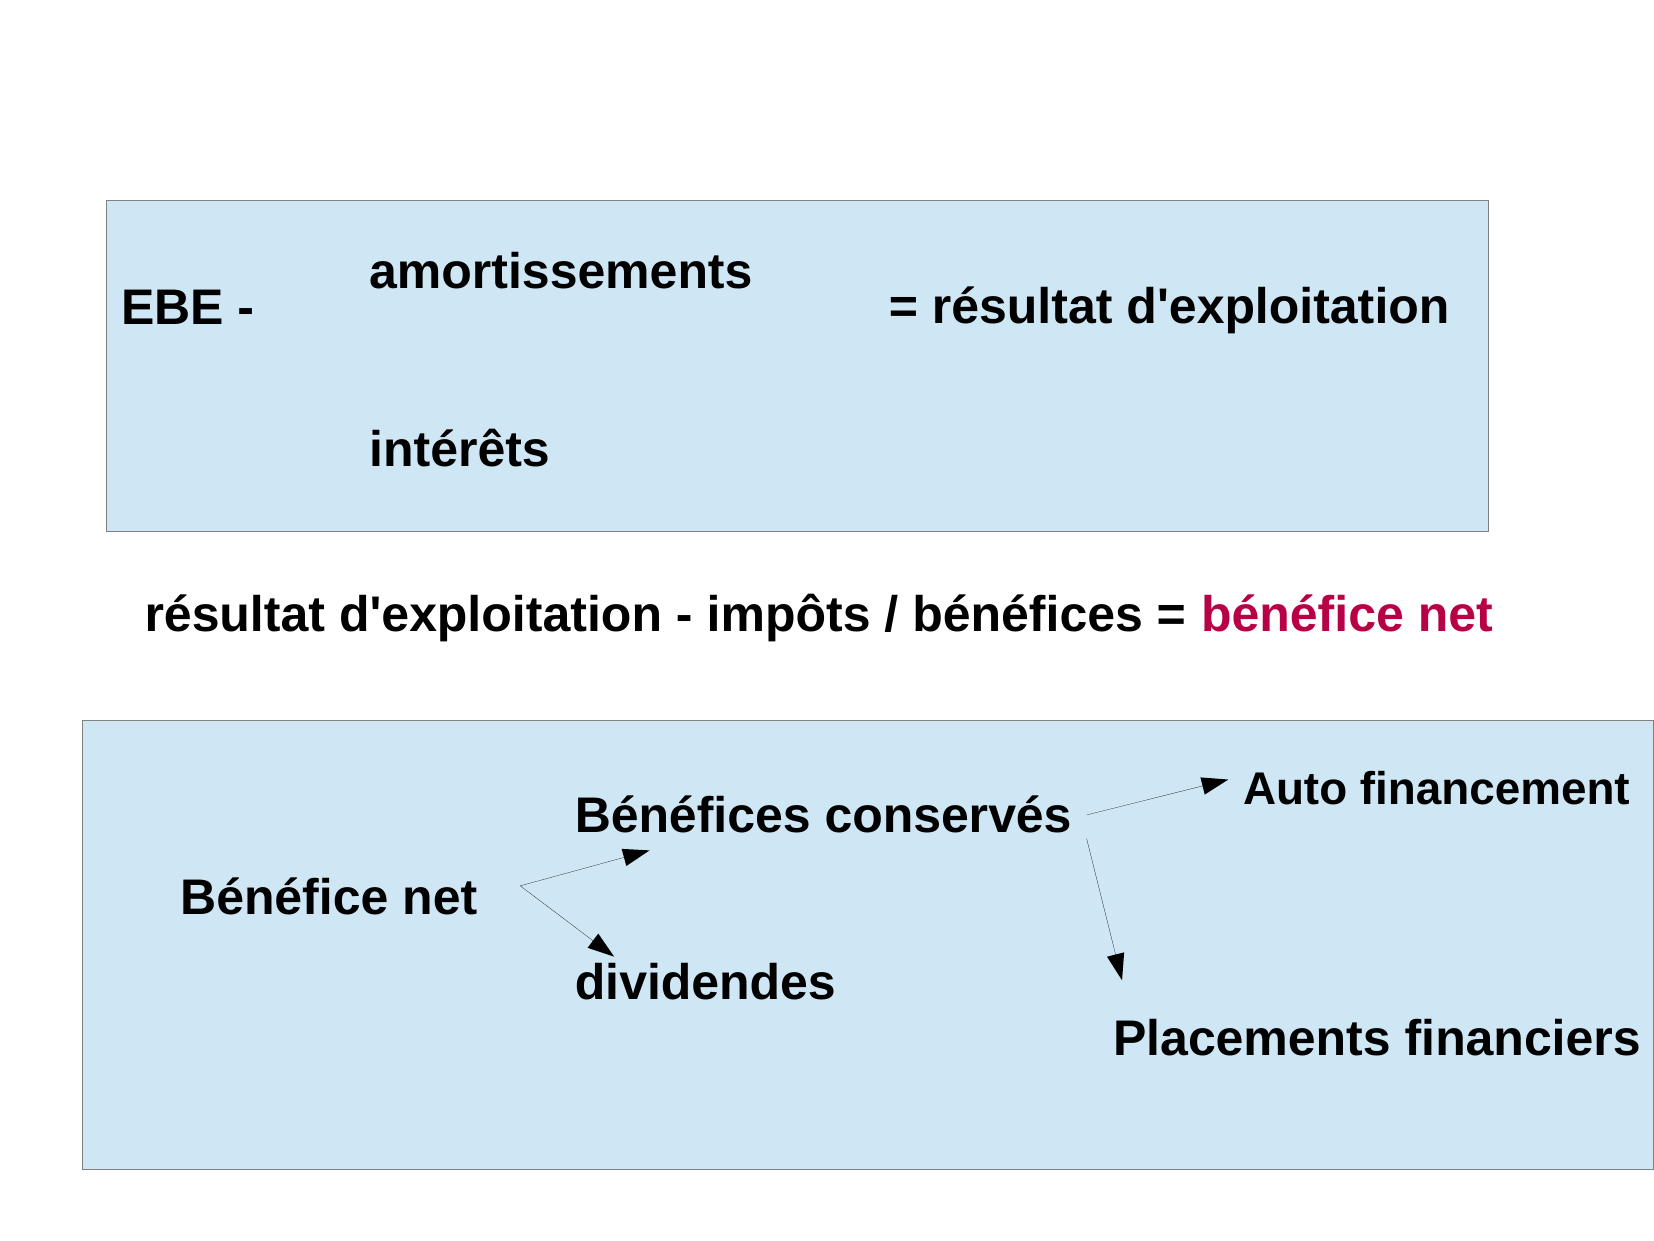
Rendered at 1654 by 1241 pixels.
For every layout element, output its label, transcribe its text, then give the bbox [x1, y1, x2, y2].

text_box Bénéfice net [165, 862, 521, 935]
text_box Bénéfices conservés dividendes [559, 779, 1087, 1023]
text_box [82, 720, 1654, 1170]
text_box résultat d'exploitation - impôts / bénéfices = bénéfice net [129, 578, 1508, 651]
text_box Placements financiers [1098, 1002, 1654, 1075]
text_box = résultat d'exploitation [874, 270, 1465, 343]
text_box intérêts [354, 413, 565, 486]
text_box Auto financement [1228, 755, 1645, 823]
text_box EBE - [106, 271, 284, 344]
text_box amortissements [354, 236, 768, 309]
text_box [106, 200, 1489, 532]
